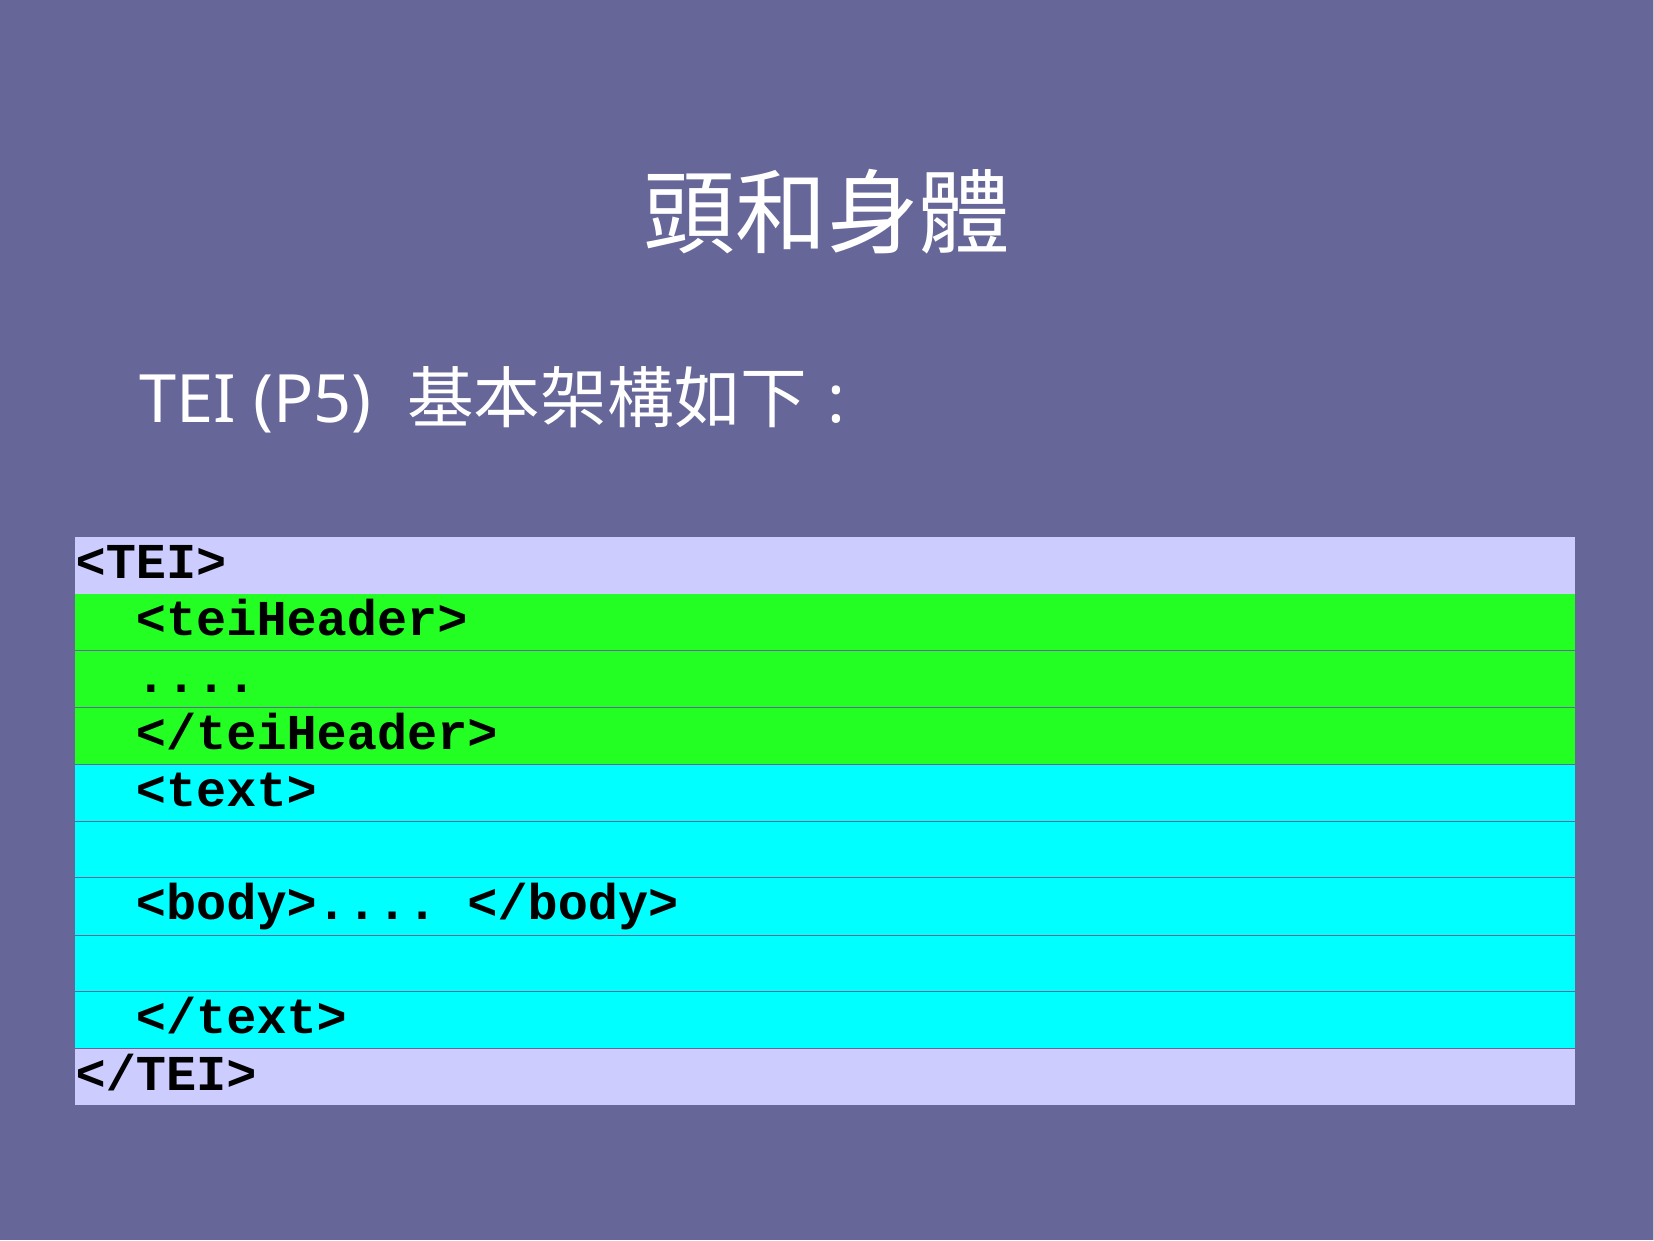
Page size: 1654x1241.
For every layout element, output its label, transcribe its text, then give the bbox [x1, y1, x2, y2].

list TEI (P5) 基本架構如下: [121, 344, 1534, 536]
title 頭和身體 [121, 102, 1534, 310]
chart [74, 536, 1576, 1204]
